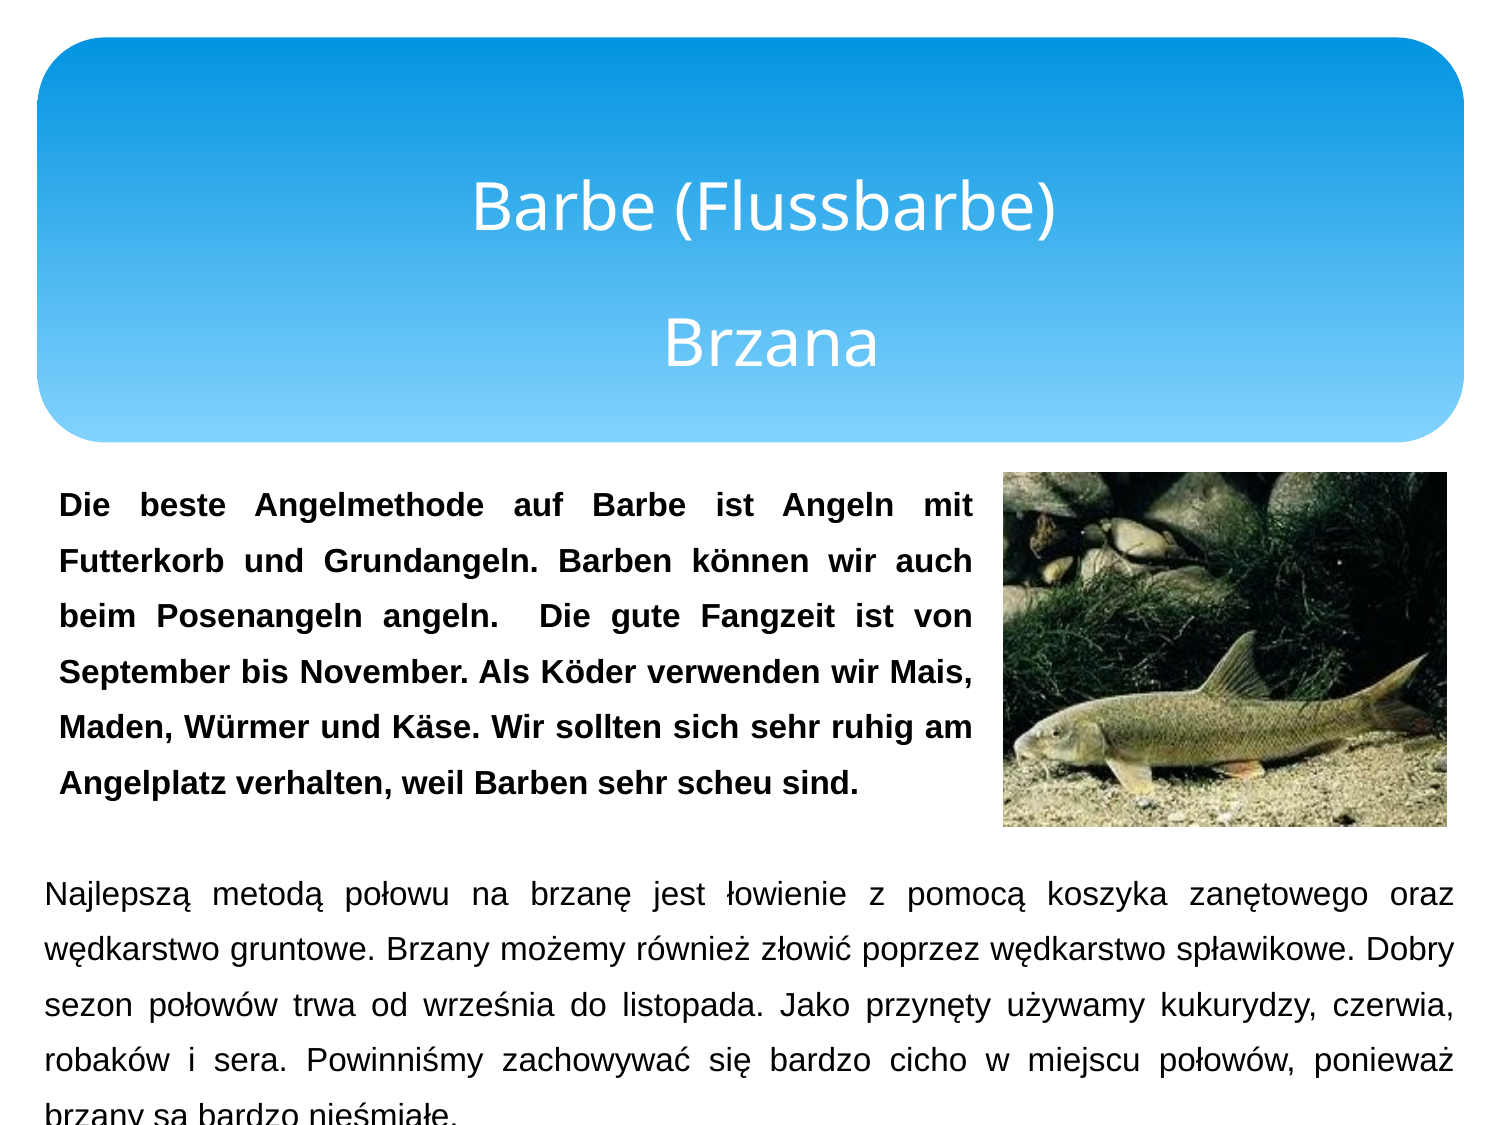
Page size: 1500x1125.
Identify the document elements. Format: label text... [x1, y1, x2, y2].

text_box Najlepszą metodą połowu na brzanę jest łowienie z pomocą koszyka zanętowego oraz wędkarstwo gruntowe. Brzany możemy również złowić poprzez wędkarstwo spławikowe. Dobry sezon połowów trwa od września do listopada. Jako przynęty używamy kukurydzy, czerwia, robaków i sera. Powinniśmy zachowywać się bardzo cicho w miejscu połowów, ponieważ brzany są bardzo nieśmiałe. [29, 849, 1477, 1125]
subtitle Die beste Angelmethode auf Barbe ist Angeln mit Futterkorb und Grundangeln. Barben können wir auch beim Posenangeln angeln. Die gute Fangzeit ist von September bis November. Als Köder verwenden wir Mais, Maden, Würmer und Käse. Wir sollten sich sehr ruhig am Angelplatz verhalten, weil Barben sehr scheu sind. [59, 442, 975, 827]
picture [1003, 472, 1447, 827]
title Barbe (Flussbarbe) Brzana [88, 115, 1439, 384]
